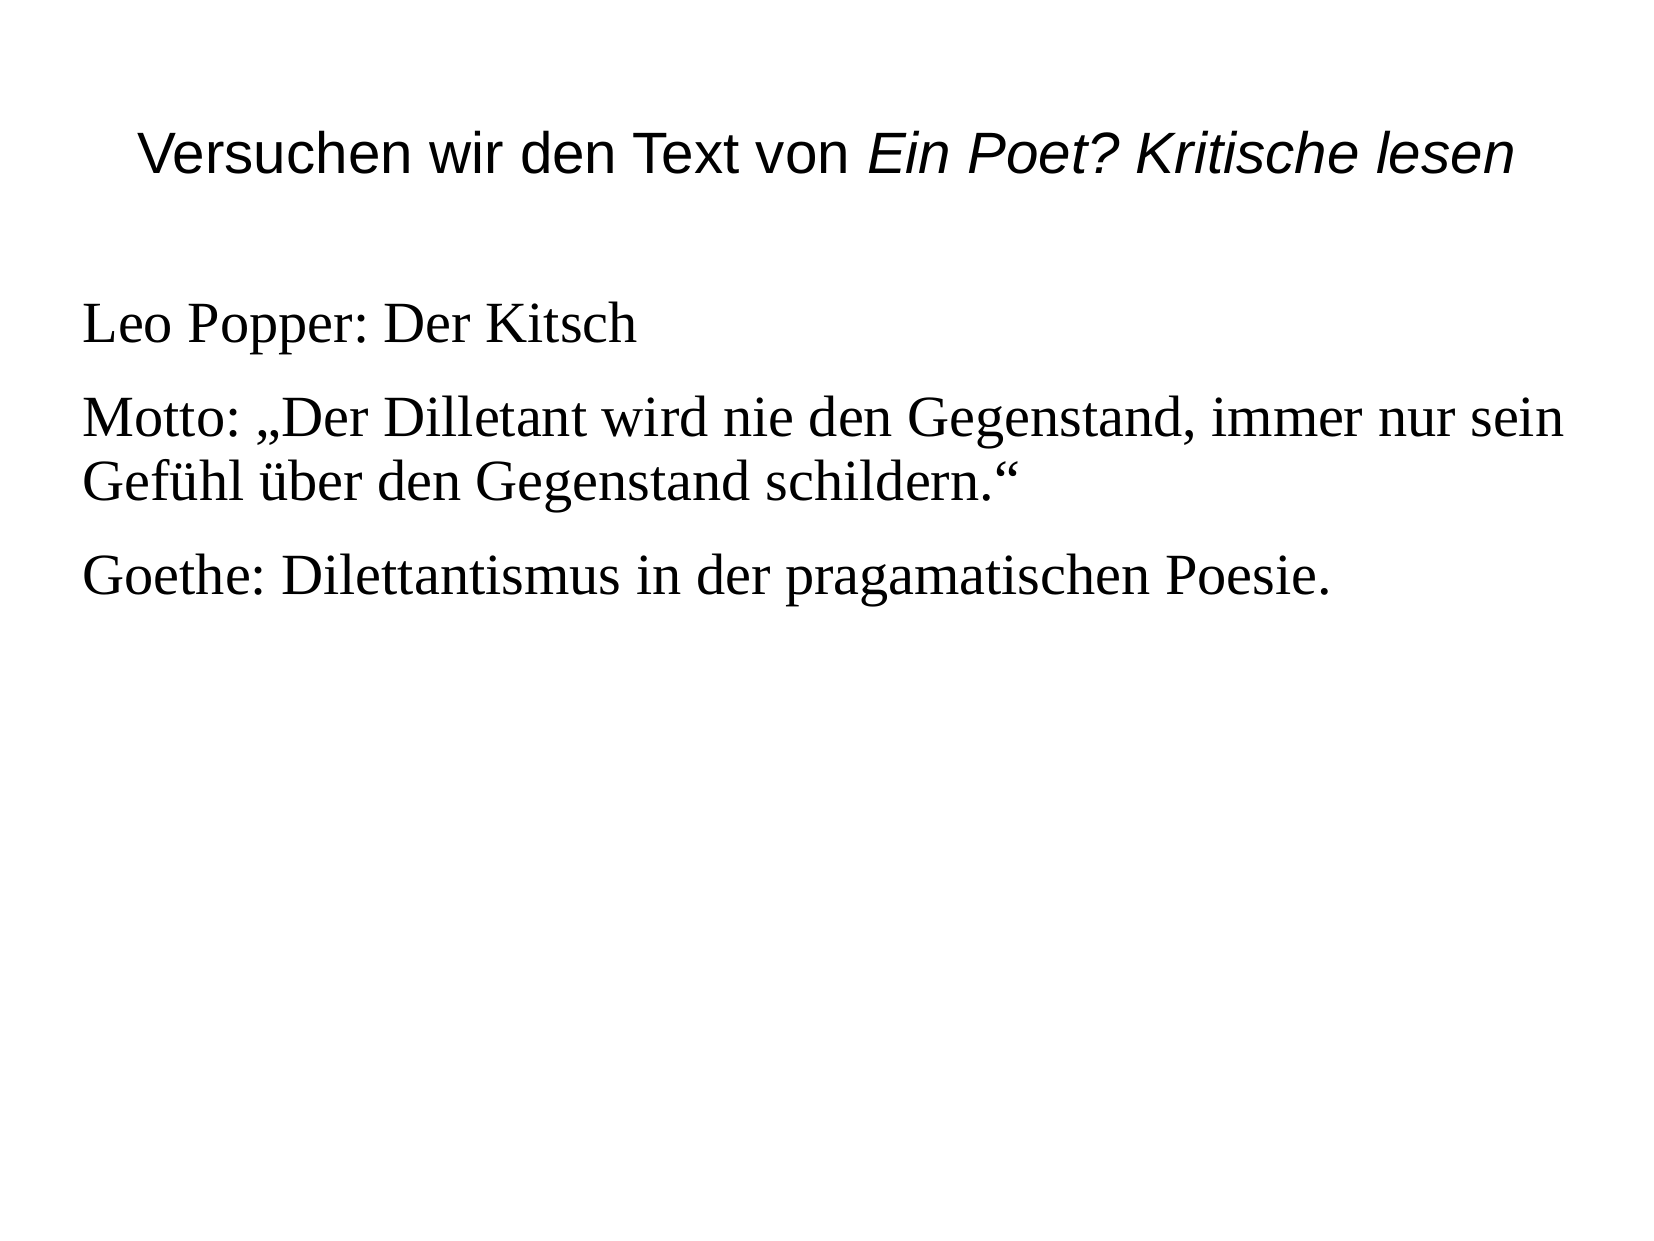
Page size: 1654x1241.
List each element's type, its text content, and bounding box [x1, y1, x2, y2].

title Versuchen wir den Text von Ein Poet? Kritische lesen [82, 49, 1571, 257]
list Leo Popper: Der Kitsch Motto: „Der Dilletant wird nie den Gegenstand, immer nur sein Gefühl über den Gegenstand schildern.“ Goethe: Dilettantismus in der pragamatischen Poesie. [82, 290, 1571, 1010]
